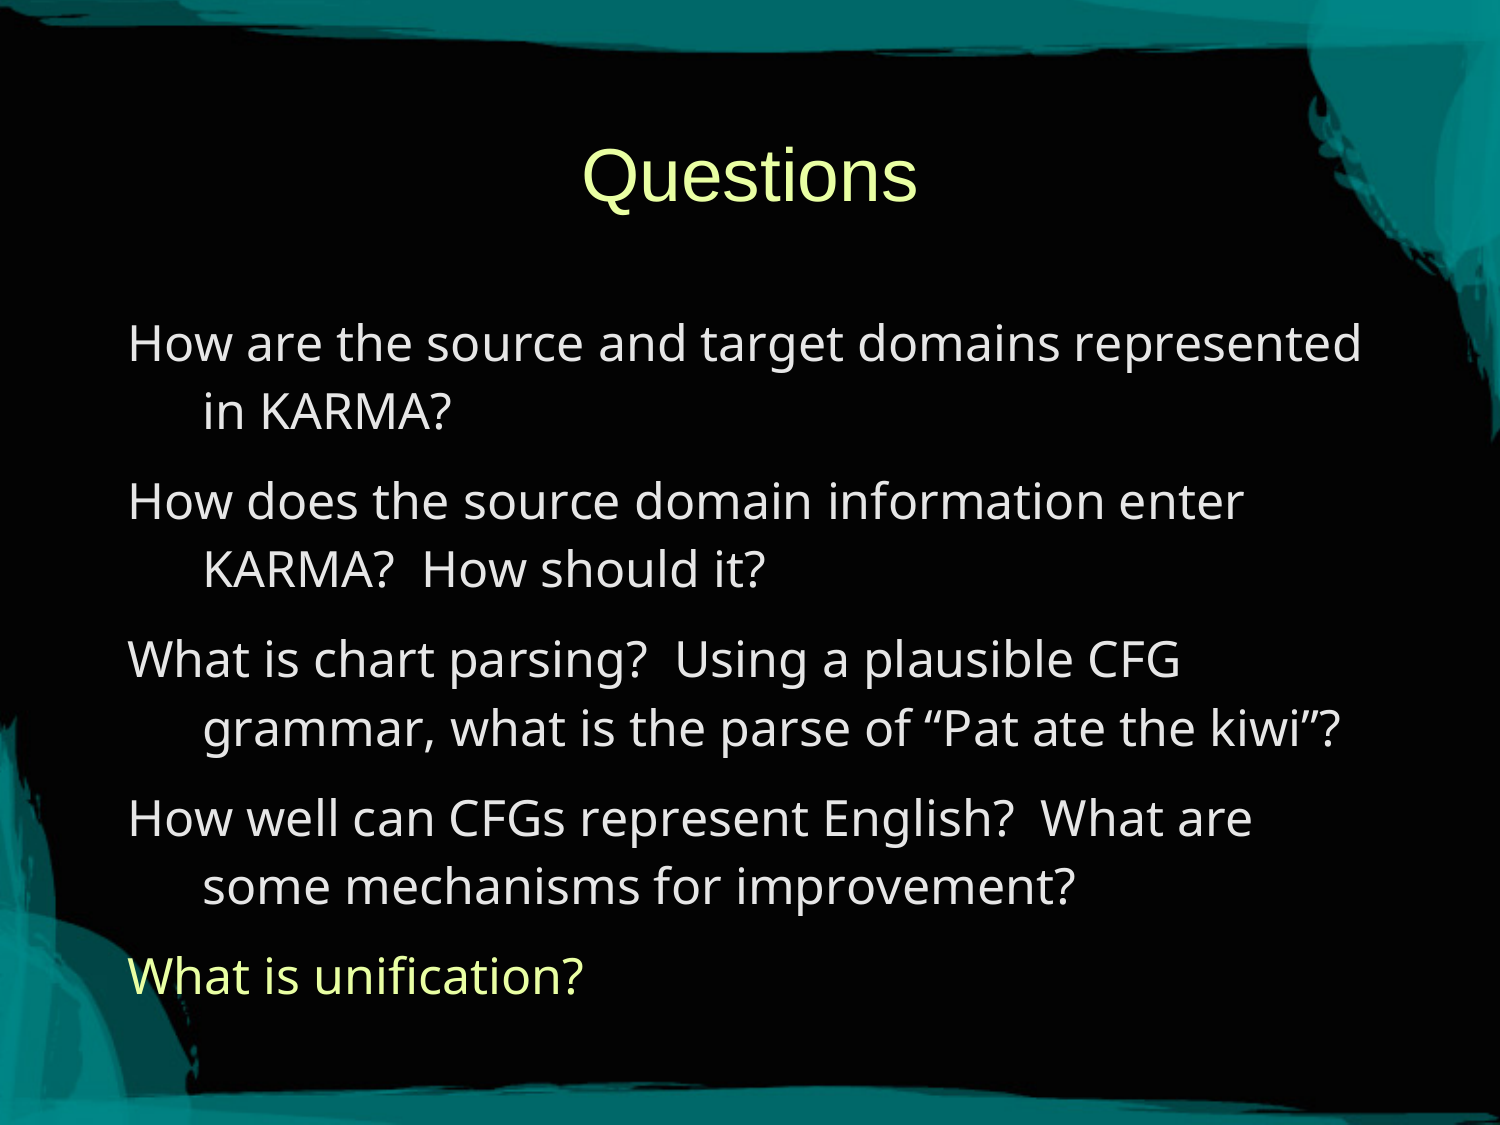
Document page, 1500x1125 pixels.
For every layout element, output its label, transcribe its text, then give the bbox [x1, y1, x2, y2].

picture [0, 0, 1500, 1125]
list How are the source and target domains represented in KARMA? How does the source domain information enter KARMA? How should it? What is chart parsing? Using a plausible CFG grammar, what is the parse of “Pat ate the kiwi”? How well can CFGs represent English? What are some mechanisms for improvement? What is unification? [112, 299, 1388, 1071]
title Questions [112, 87, 1388, 263]
